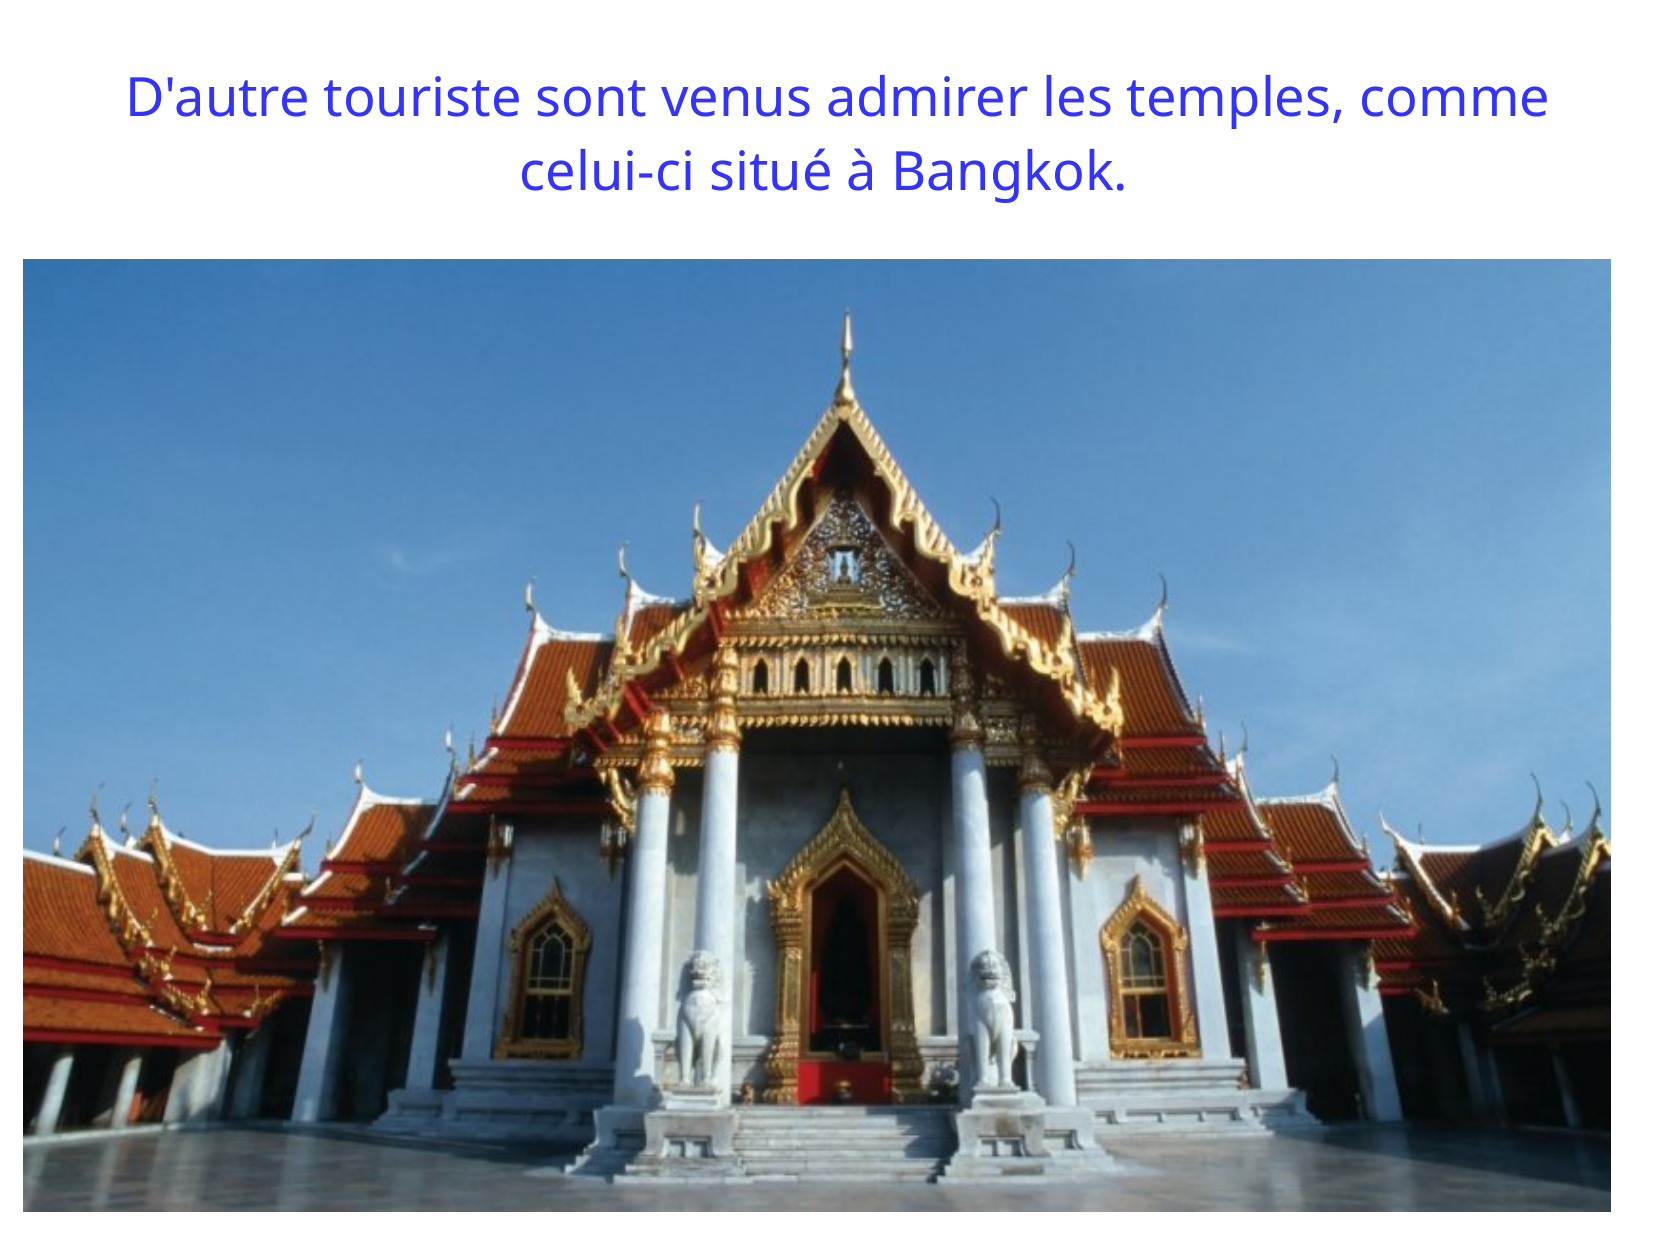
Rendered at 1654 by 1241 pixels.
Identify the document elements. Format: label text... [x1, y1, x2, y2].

title D'autre touriste sont venus admirer les temples, comme celui-ci situé à Bangkok. [94, 29, 1583, 237]
picture [23, 259, 1611, 1212]
